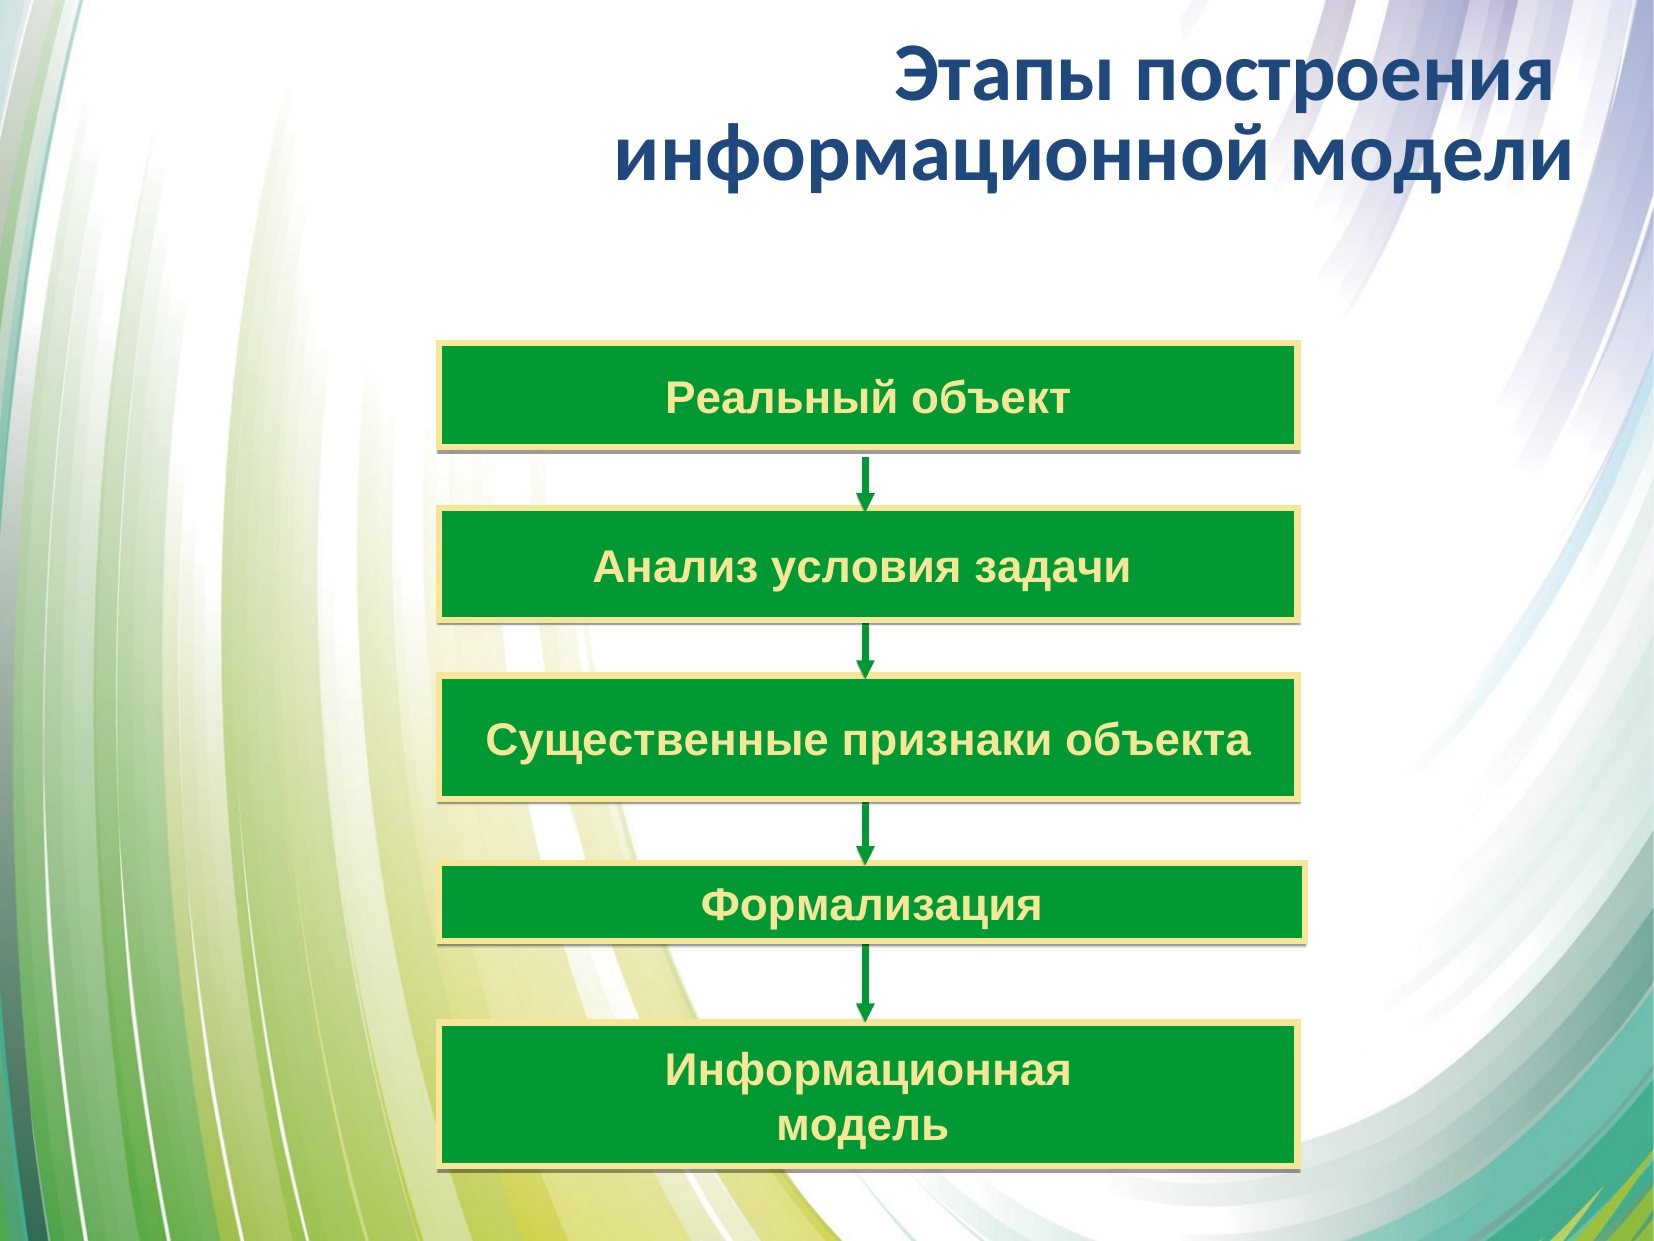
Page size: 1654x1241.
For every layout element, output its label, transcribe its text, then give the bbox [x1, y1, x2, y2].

text_box Формализация [439, 863, 1305, 942]
text_box Информационная модель [439, 1022, 1298, 1166]
text_box Существенные признаки объекта [439, 675, 1298, 799]
picture [0, 0, 1654, 1241]
text_box Реальный объект [439, 342, 1298, 447]
text_box Этапы построения информационной модели [77, 25, 1590, 209]
text_box Анализ условия задачи [439, 507, 1298, 620]
